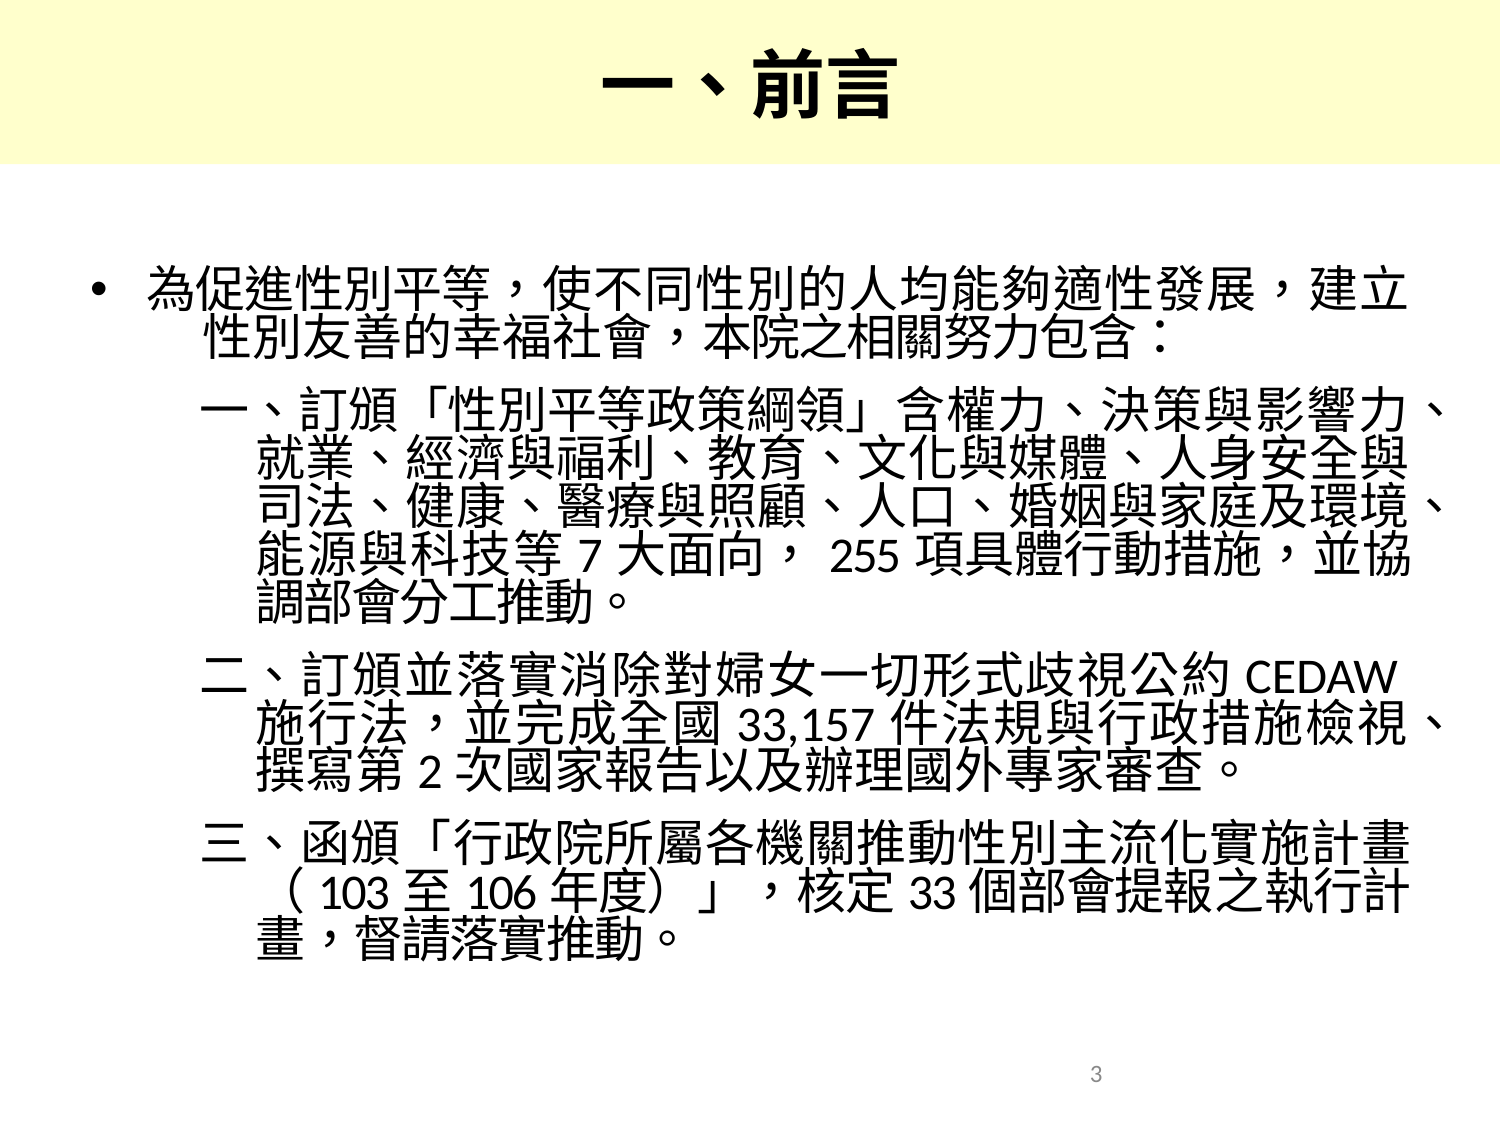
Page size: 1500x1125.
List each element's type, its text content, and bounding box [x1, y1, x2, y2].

list 為促進性別平等，使不同性別的人均能夠適性發展，建立性別友善的幸福社會，本院之相關努力包含： 一、訂頒「性別平等政策綱領」含權力、決策與影響力、就業、經濟與福利、教育、文化與媒體、人身安全與司法、健康、醫療與照顧、人口、婚姻與家庭及環境、能源與科技等7大面向，255項具體行動措施，並協調部會分工推動。 二、訂頒並落實消除對婦女一切形式歧視公約CEDAW施行法，並完成全國33,157件法規與行政措施檢視、撰寫第2次國家報告以及辦理國外專家審查。 三、函頒「行政院所屬各機關推動性別主流化實施計畫（103至106年度）」，核定33個部會提報之執行計畫，督請落實推動。 [75, 262, 1426, 1059]
title 一、前言 [0, 0, 1500, 165]
text_box [1074, 1042, 1426, 1103]
